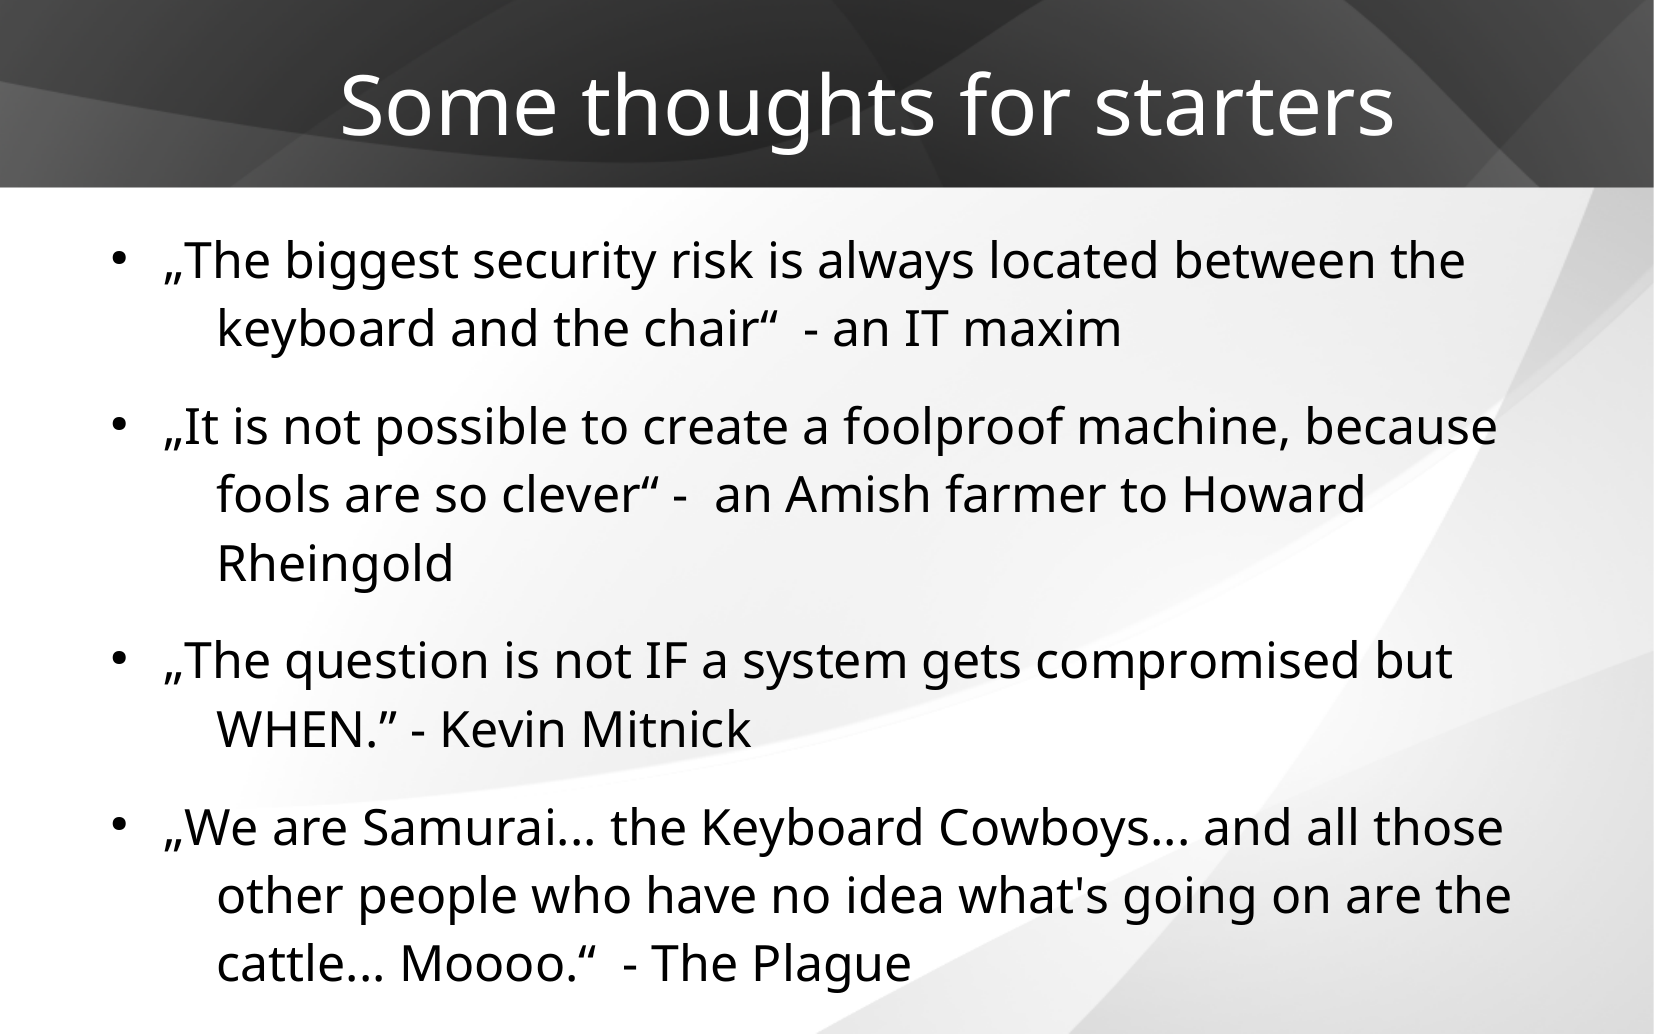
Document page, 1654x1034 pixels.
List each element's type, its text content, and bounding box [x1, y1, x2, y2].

picture [0, 0, 1654, 1034]
title Some thoughts for starters [124, 0, 1613, 208]
list „The biggest security risk is always located between the keyboard and the chair“ - an IT maxim „It is not possible to create a foolproof machine, because fools are so clever“ - an Amish farmer to Howard Rheingold „The question is not IF a system gets compromised but WHEN.” - Kevin Mitnick „We are Samurai... the Keyboard Cowboys... and all those other people who have no idea what's going on are the cattle... Moooo.“ - The Plague [75, 225, 1613, 1013]
